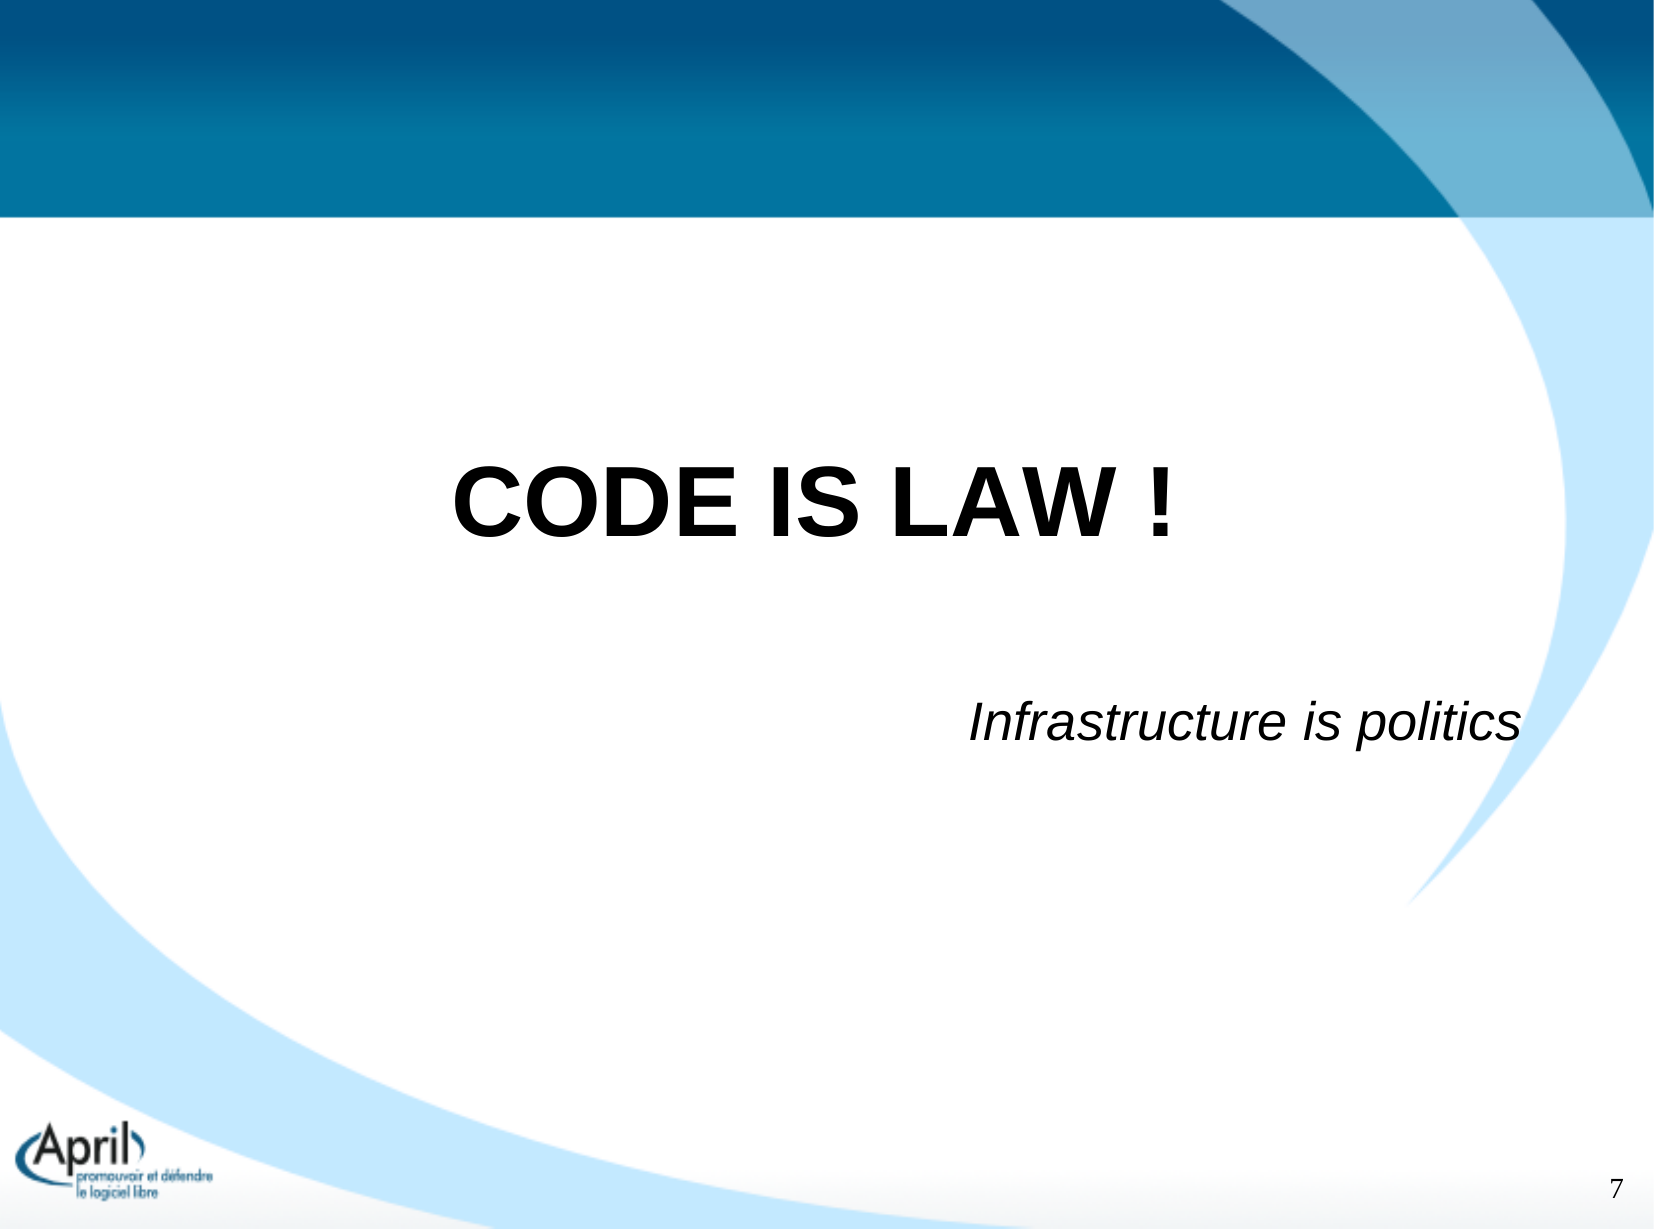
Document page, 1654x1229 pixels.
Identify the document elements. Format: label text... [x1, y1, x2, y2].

list CODE IS LAW ! Infrastructure is politics [35, 240, 1524, 1052]
picture [0, 0, 1654, 1229]
